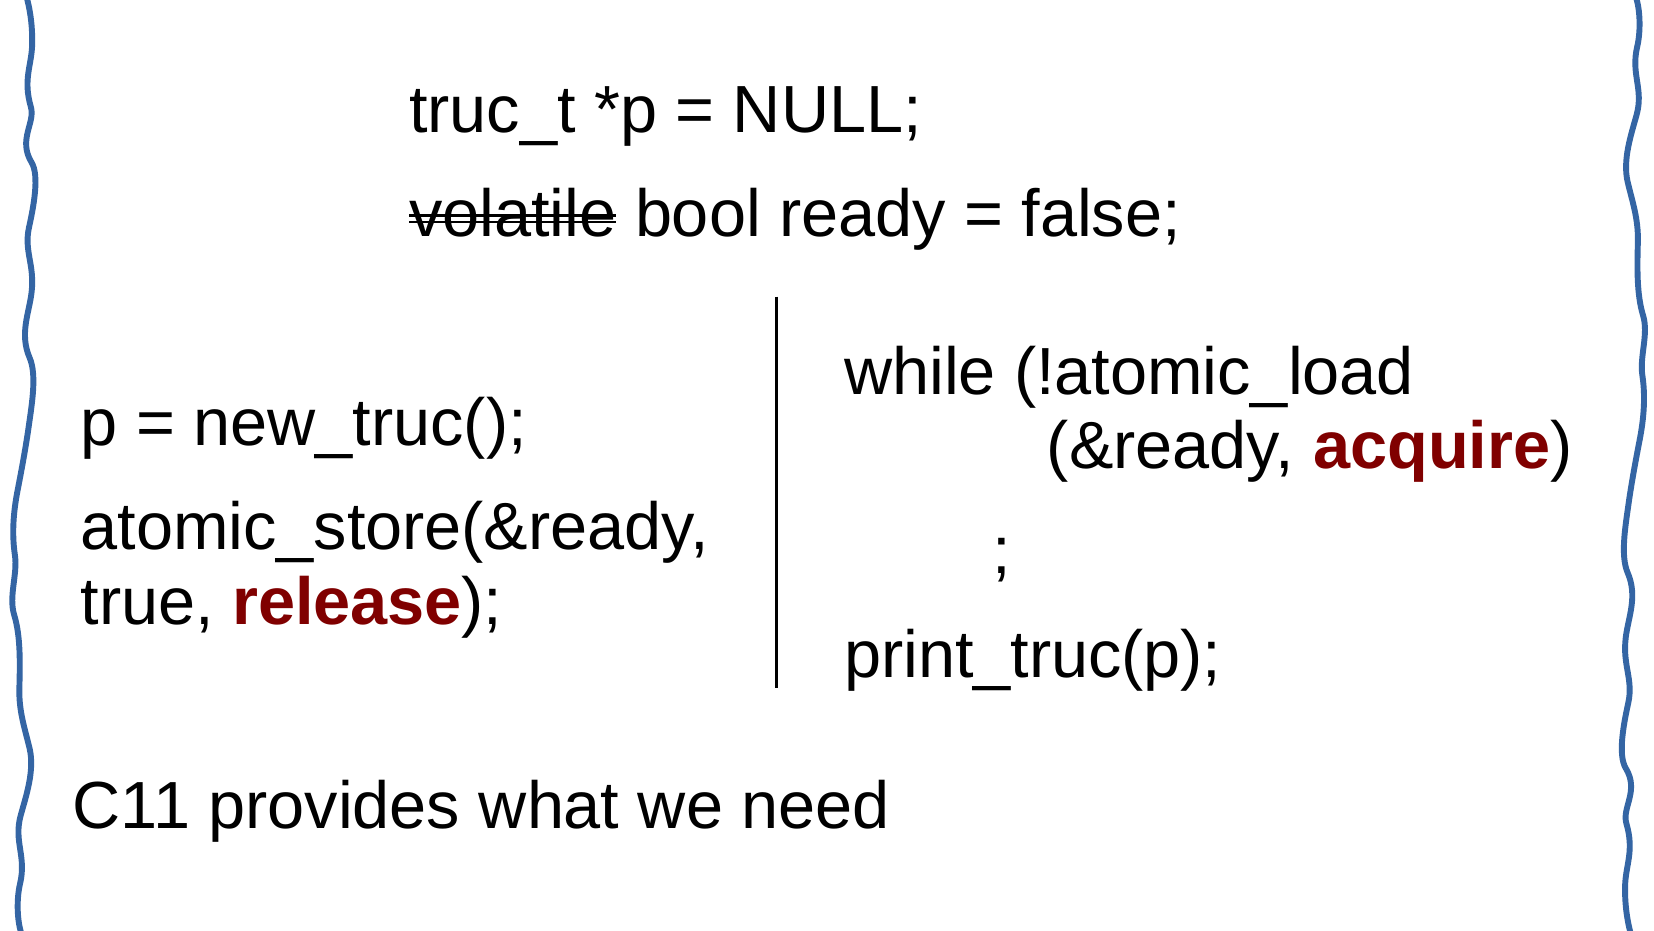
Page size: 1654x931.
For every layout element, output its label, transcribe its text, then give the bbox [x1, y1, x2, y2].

list C11 provides what we need [72, 768, 1579, 870]
list truc_t *p = NULL; volatile bool ready = false; [409, 71, 1346, 319]
list while (!atomic_load (&ready, acquire) ; print_truc(p); [844, 229, 1577, 768]
list p = new_truc(); atomic_store(&ready, true, release); [80, 176, 807, 716]
